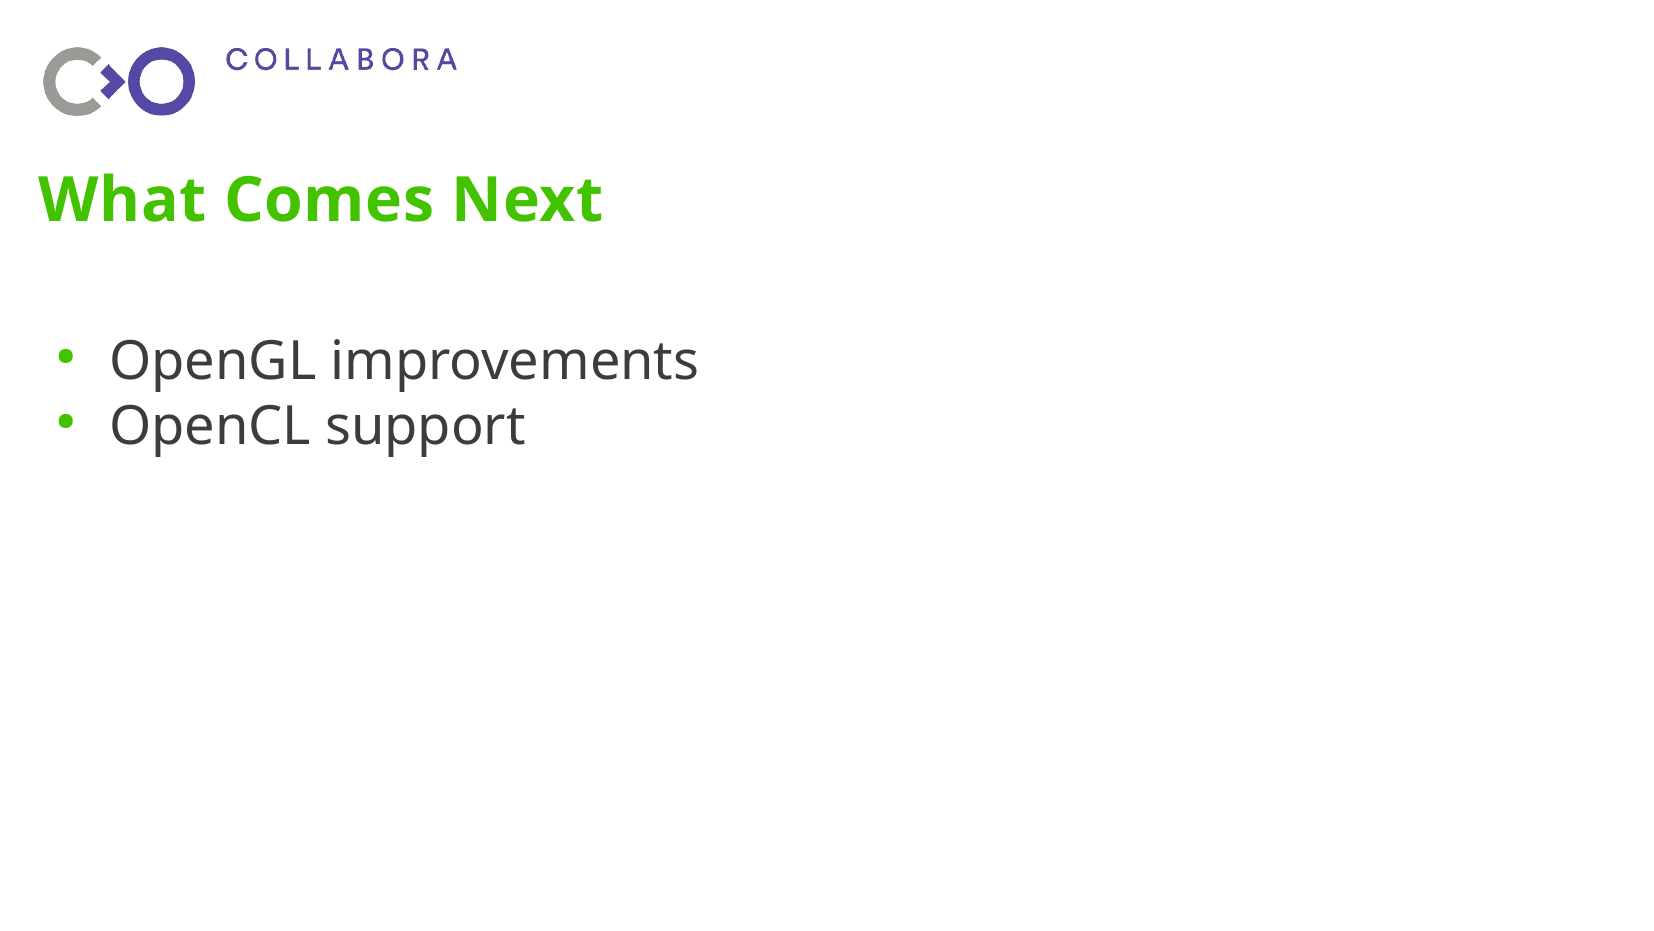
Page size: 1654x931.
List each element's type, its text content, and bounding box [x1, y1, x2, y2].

title What Comes Next [38, 159, 1614, 216]
list OpenGL improvements OpenCL support [38, 325, 1614, 581]
picture [43, 47, 457, 116]
